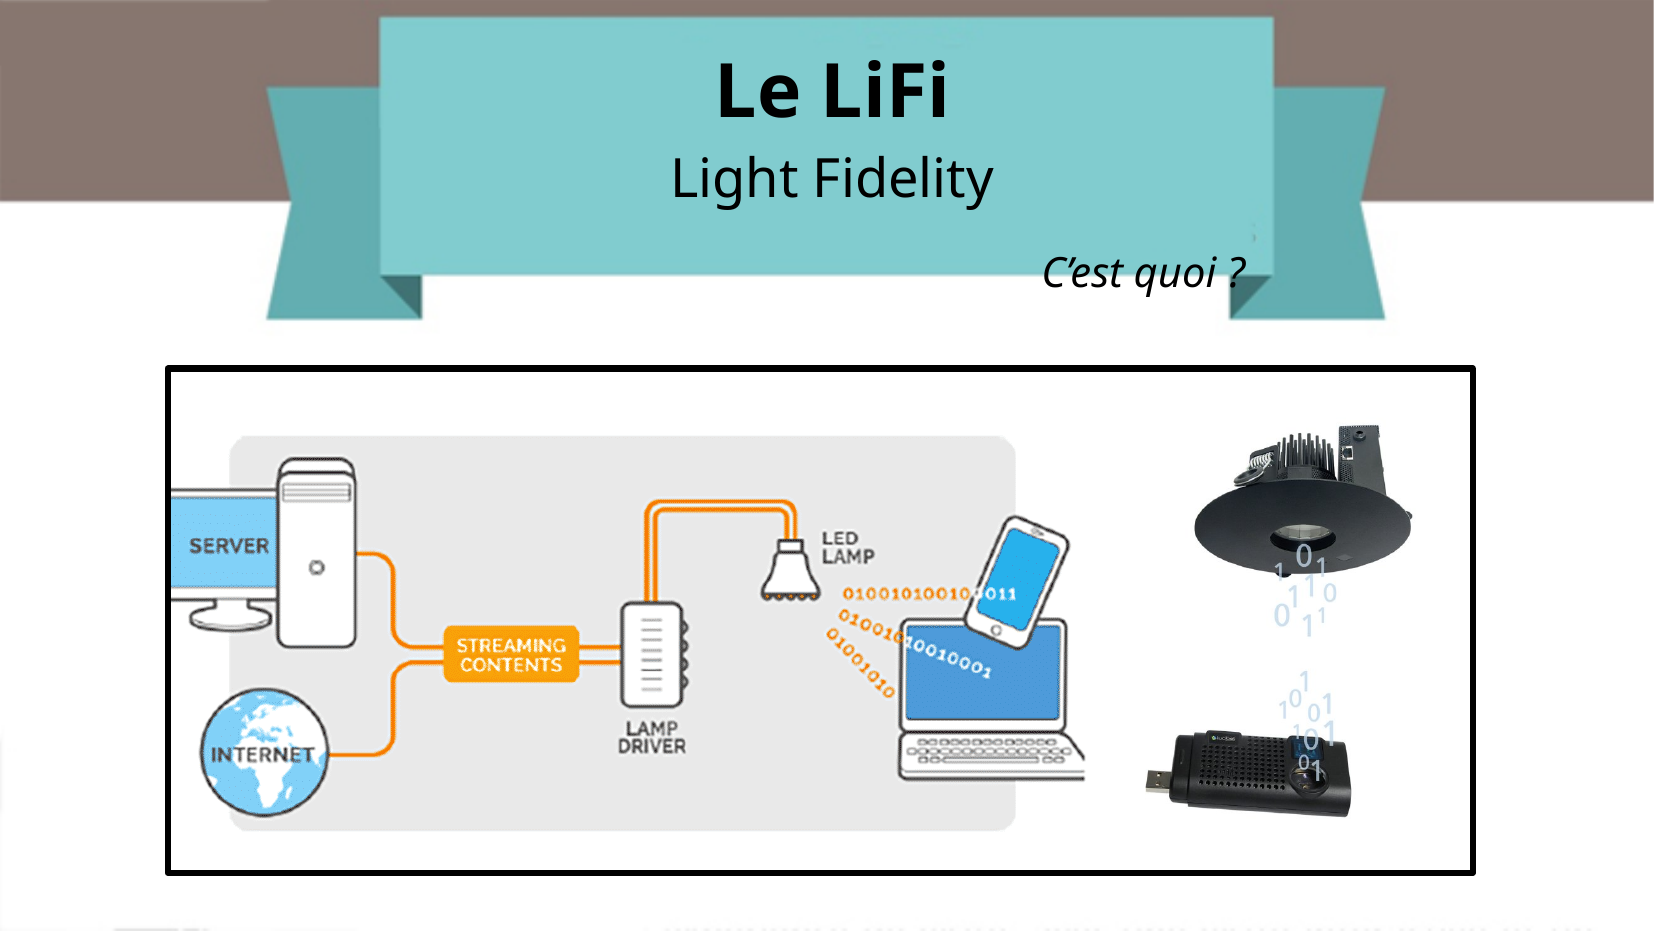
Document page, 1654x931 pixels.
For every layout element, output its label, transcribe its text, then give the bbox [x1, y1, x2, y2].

picture [0, 0, 1654, 931]
text_box Le LiFi Light Fidelity C’est quoi ? [405, 29, 1261, 269]
